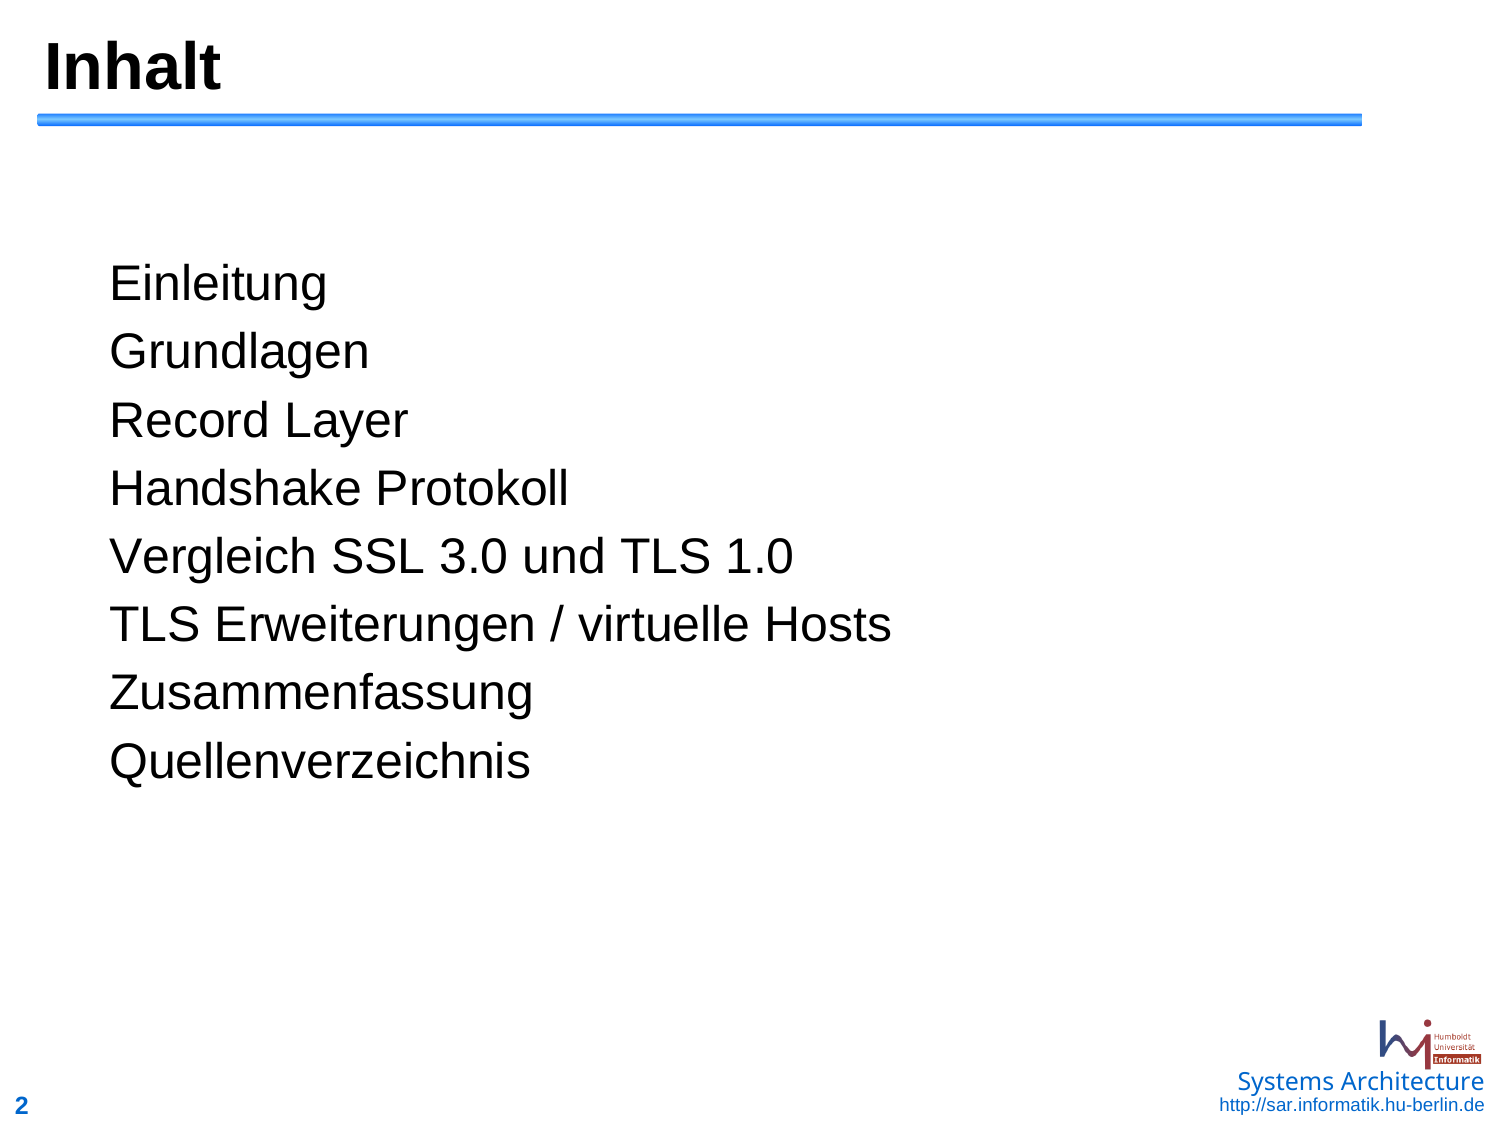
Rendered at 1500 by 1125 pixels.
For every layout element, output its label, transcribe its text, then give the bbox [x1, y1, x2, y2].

picture [1376, 1016, 1483, 1071]
list Einleitung Grundlagen Record Layer Handshake Protokoll Vergleich SSL 3.0 und TLS 1.0 TLS Erweiterungen / virtuelle Hosts Zusammenfassung Quellenverzeichnis [94, 247, 1188, 875]
title Inhalt [29, 20, 1500, 114]
